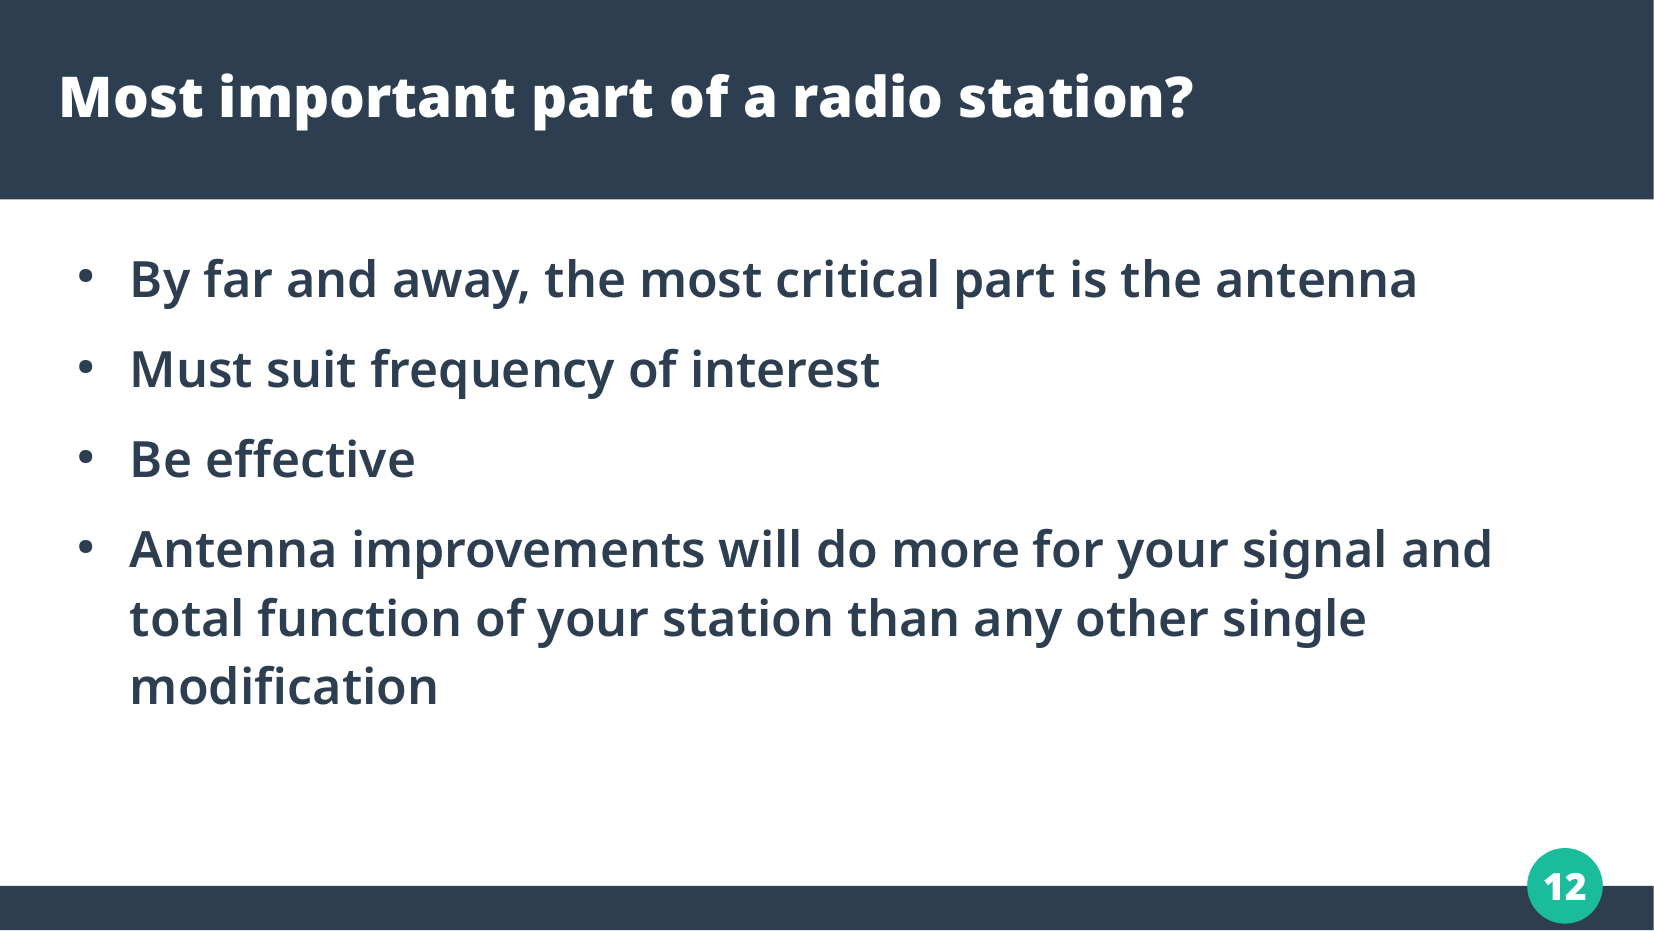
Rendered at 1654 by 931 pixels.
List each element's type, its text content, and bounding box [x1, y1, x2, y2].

title Most important part of a radio station? [59, 37, 1595, 155]
list By far and away, the most critical part is the antenna Must suit frequency of interest Be effective Antenna improvements will do more for your signal and total function of your station than any other single modification [59, 243, 1595, 864]
